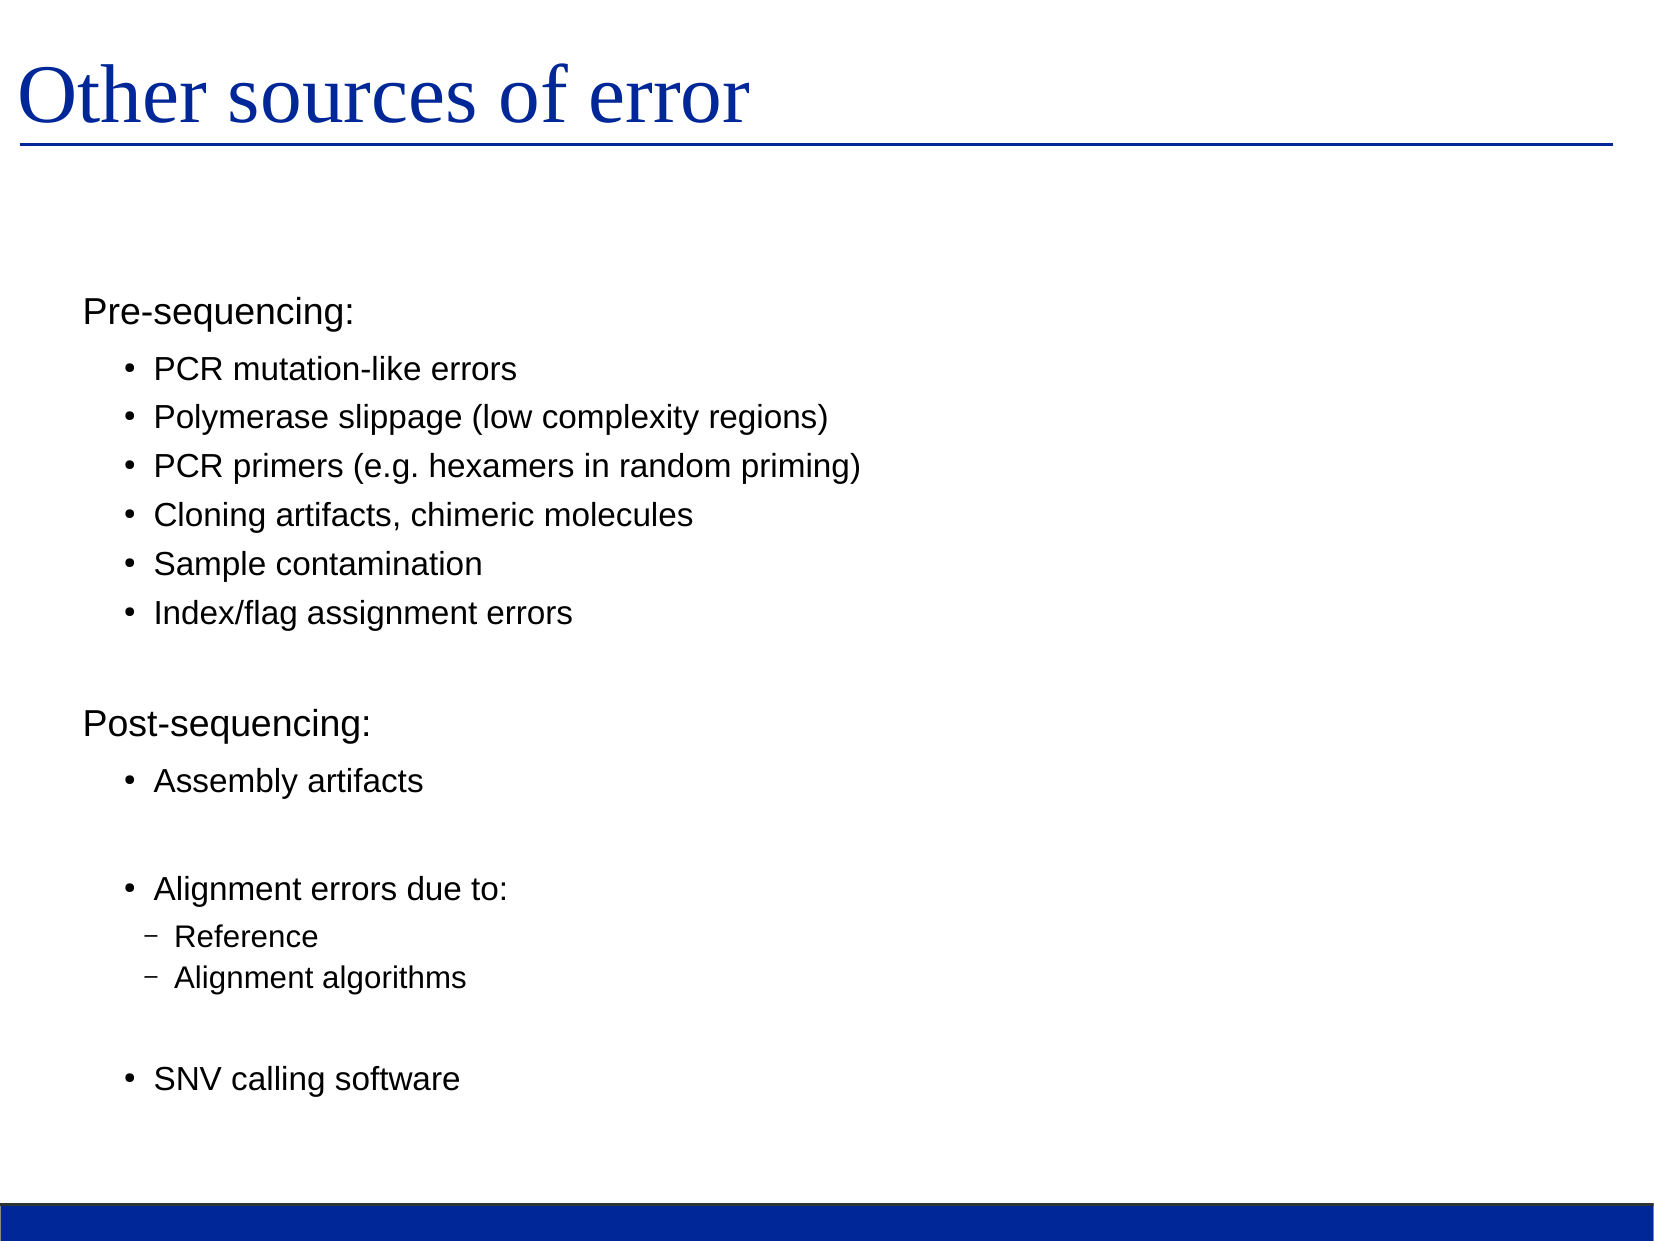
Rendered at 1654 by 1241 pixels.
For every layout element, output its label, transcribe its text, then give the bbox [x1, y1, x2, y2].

list Pre-sequencing: PCR mutation-like errors Polymerase slippage (low complexity regions) PCR primers (e.g. hexamers in random priming) Cloning artifacts, chimeric molecules Sample contamination Index/flag assignment errors Post-sequencing: Assembly artifacts Alignment errors due to: Reference Alignment algorithms SNV calling software [82, 290, 1571, 1109]
title Other sources of error [17, 0, 1589, 198]
